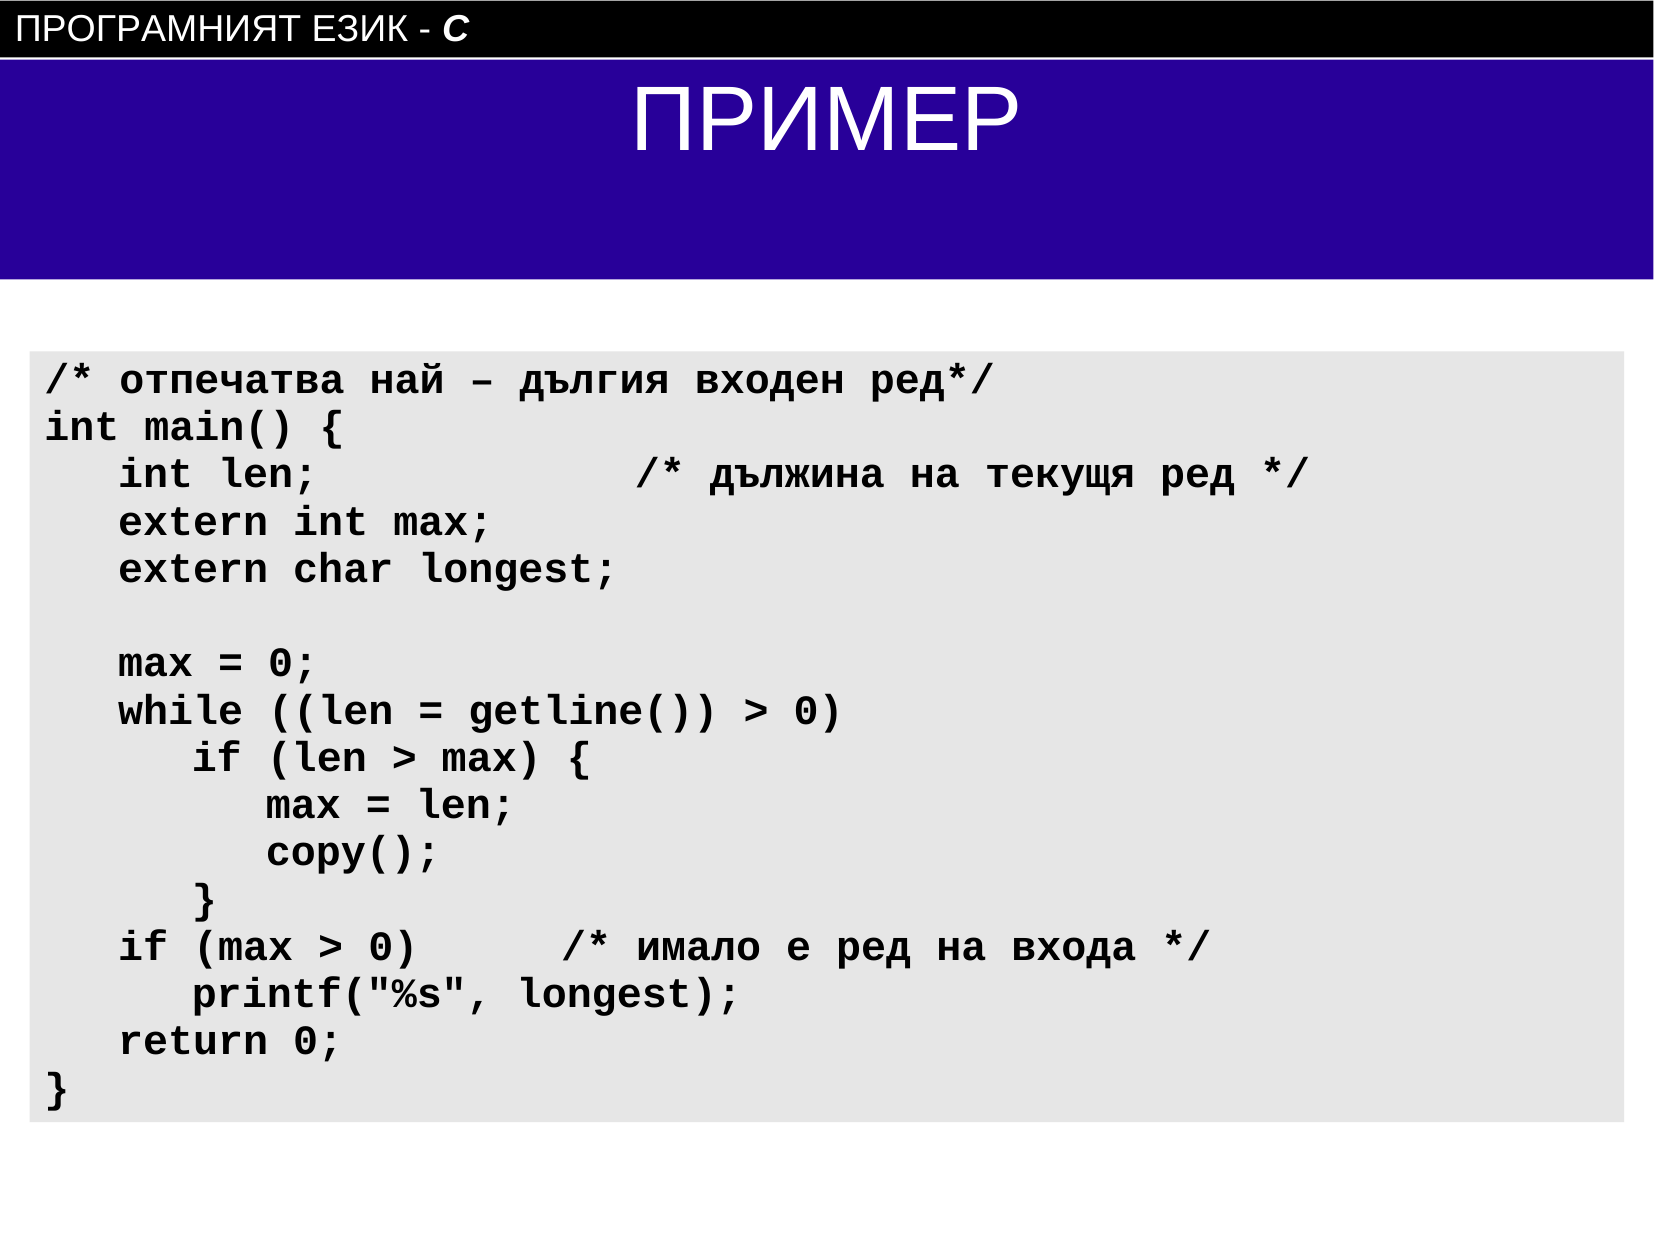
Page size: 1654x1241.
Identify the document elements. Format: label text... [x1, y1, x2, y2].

text_box /* отпечатва най – дългия входен ред*/ int main() { int len; /* дължина на текущя ред */ extern int max; extern char longest; max = 0; while ((len = getline()) > 0) if (len > max) { max = len; copy(); } if (max > 0) /* имало е ред на входа */ printf("%s", longest); return 0; } [29, 351, 1625, 1123]
text_box ПРОГРАМНИЯT ЕЗИК - С [0, 0, 1654, 58]
text_box ПРИМЕР [0, 59, 1654, 280]
